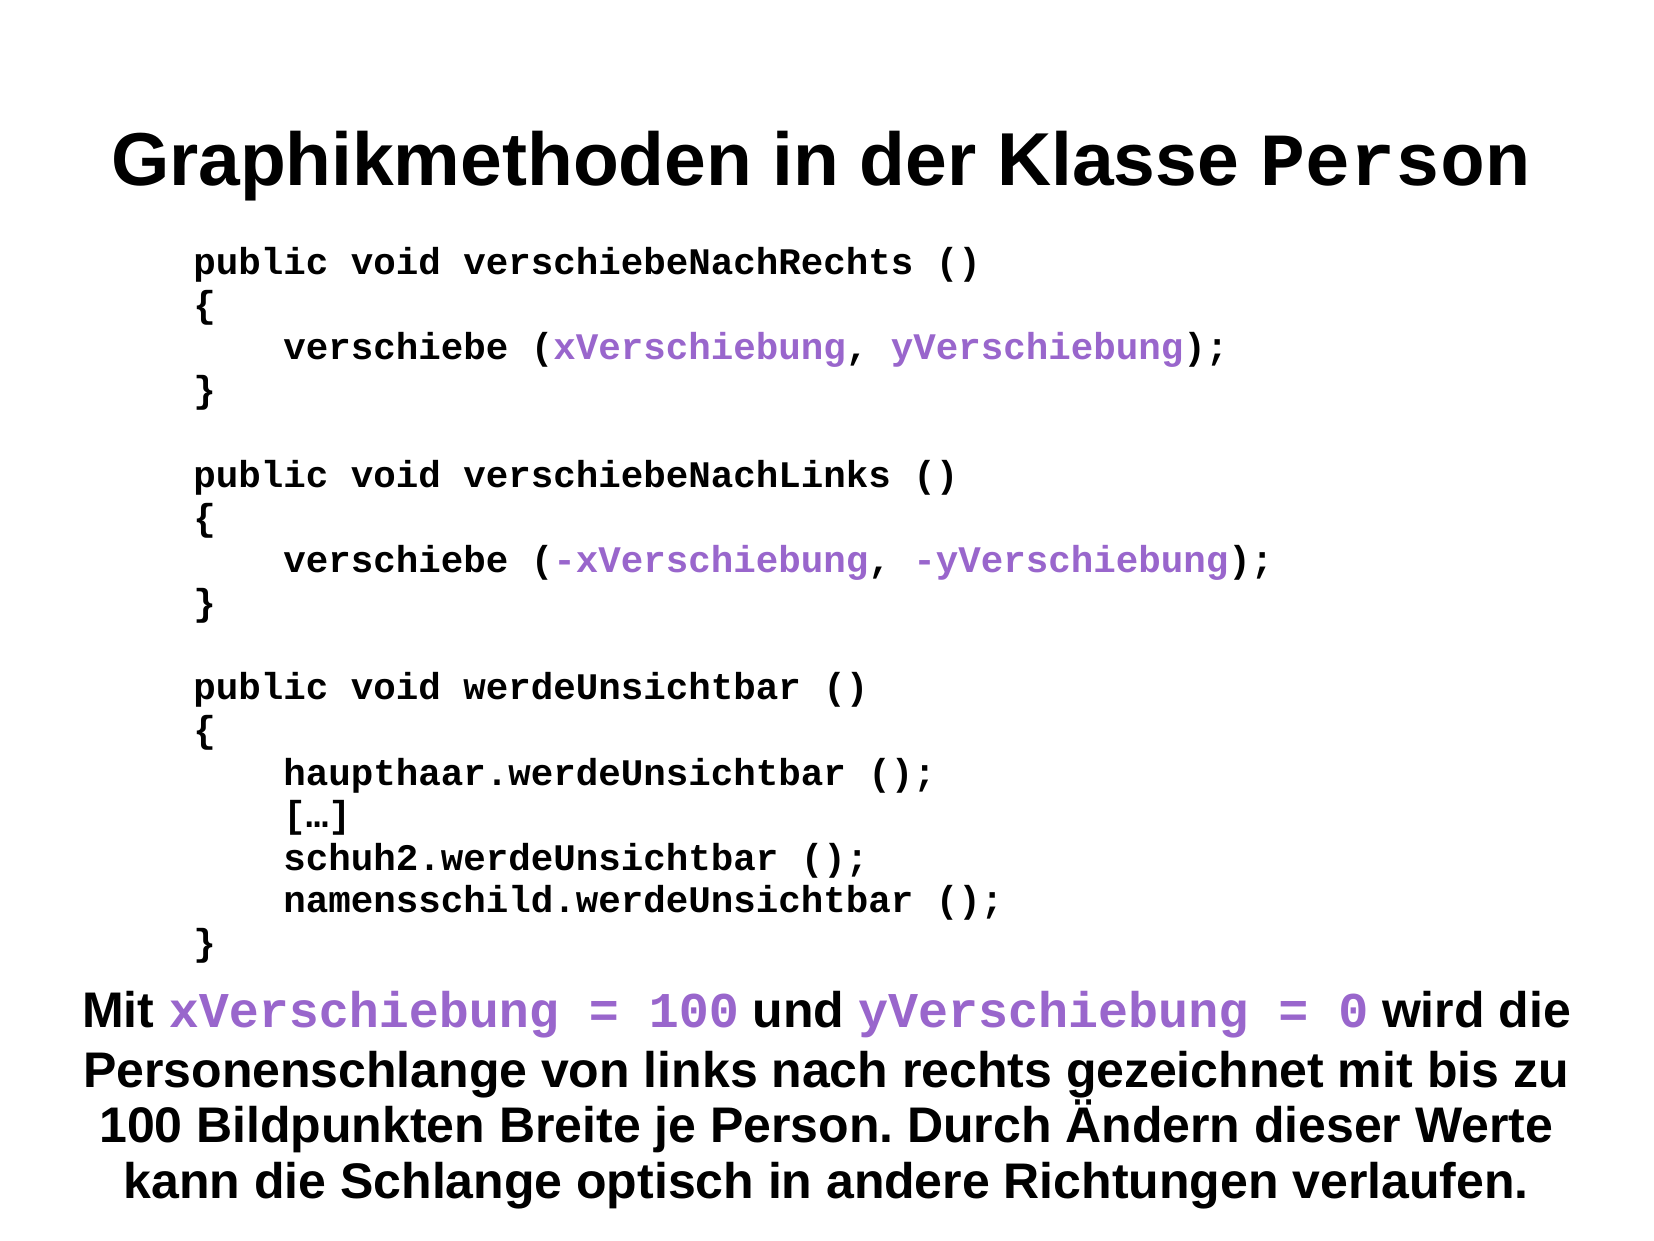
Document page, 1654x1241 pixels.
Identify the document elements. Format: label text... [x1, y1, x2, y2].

text_box Mit xVerschiebung = 100 und yVerschiebung = 0 wird die Personenschlange von links nach rechts gezeichnet mit bis zu 100 Bildpunkten Breite je Person. Durch Ändern dieser Werte kann die Schlange optisch in andere Richtungen verlaufen. [59, 974, 1595, 1222]
title Graphikmethoden in der Klasse Person [76, 117, 1565, 208]
text_box public void verschiebeNachRechts () { verschiebe (xVerschiebung, yVerschiebung); } public void verschiebeNachLinks () { verschiebe (-xVerschiebung, -yVerschiebung); } public void werdeUnsichtbar () { haupthaar.werdeUnsichtbar (); […] schuh2.werdeUnsichtbar (); namensschild.werdeUnsichtbar (); } [88, 236, 1625, 974]
